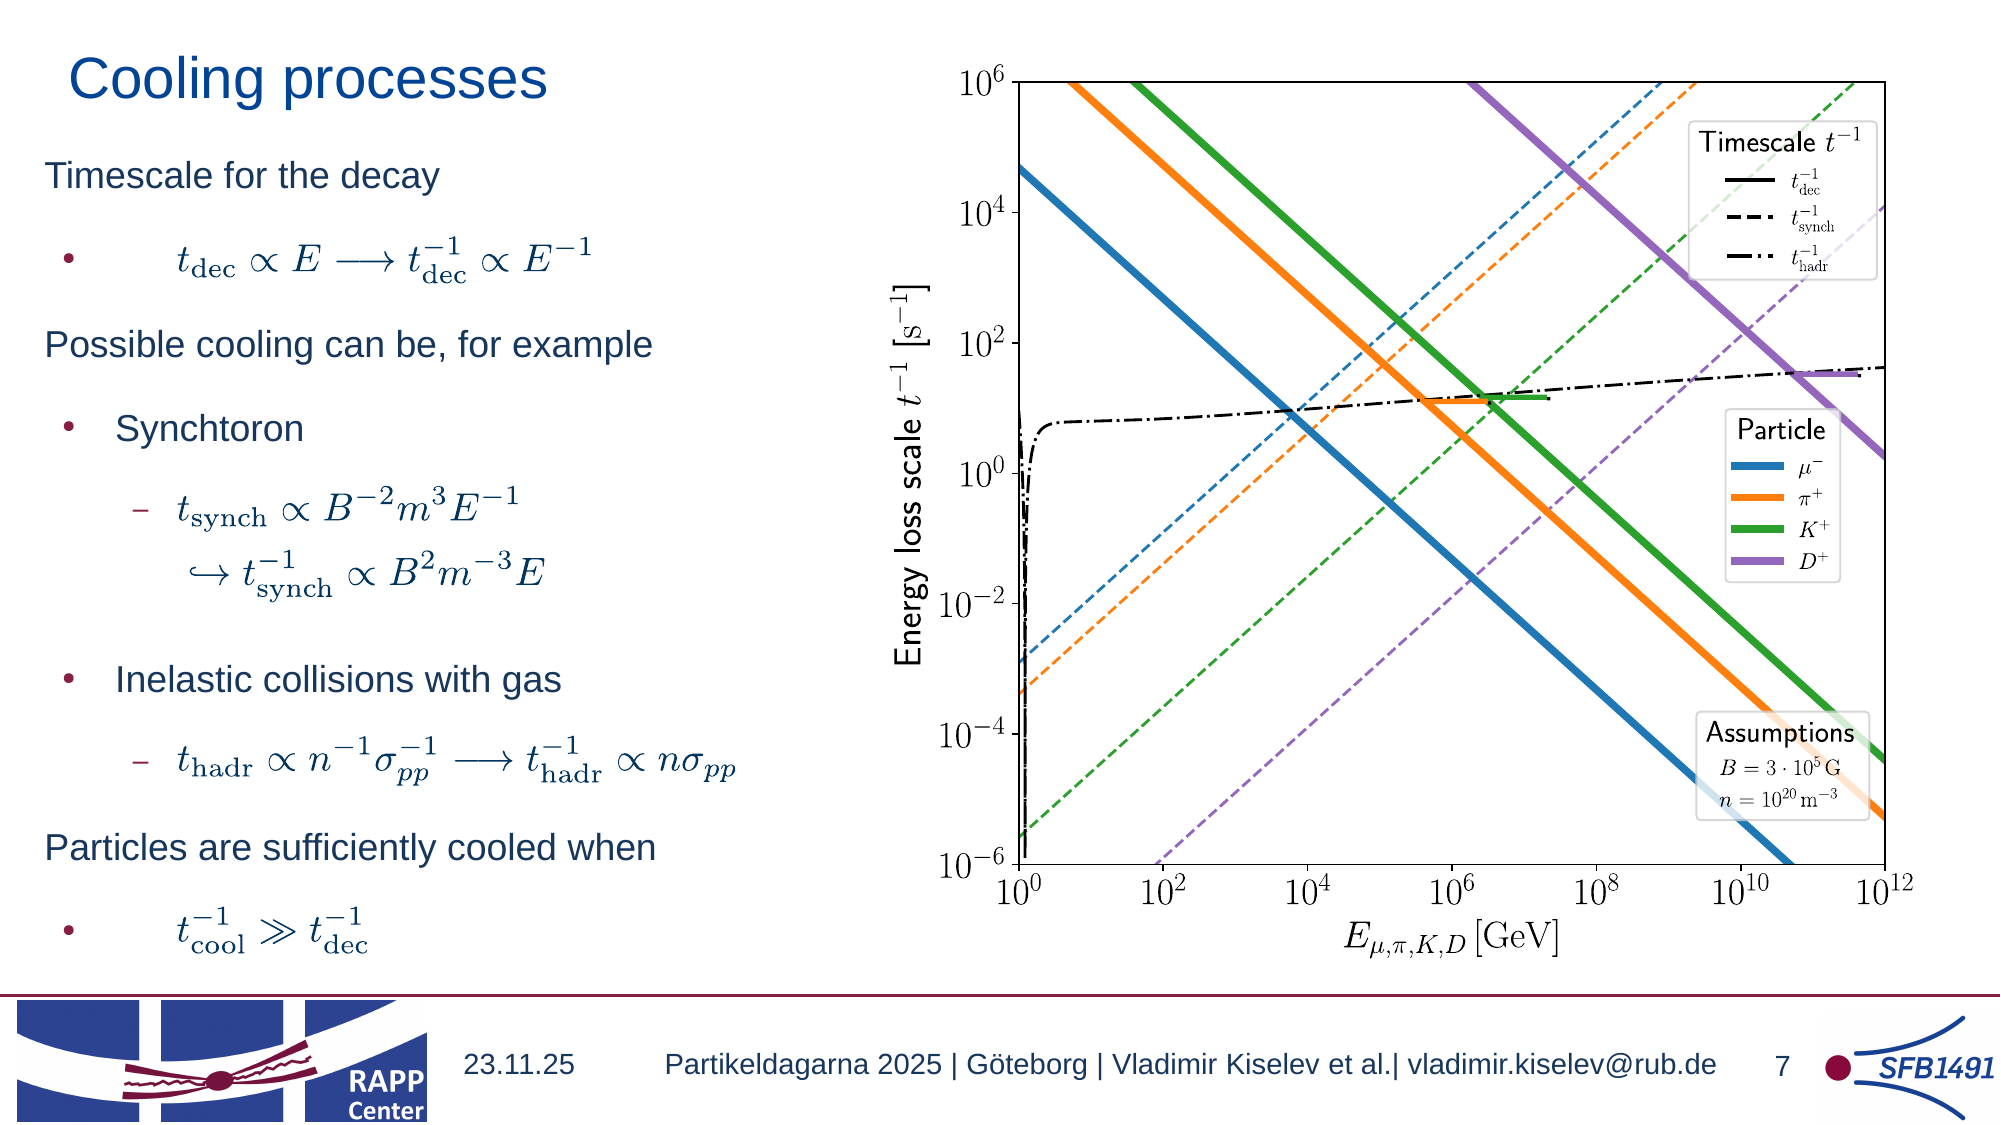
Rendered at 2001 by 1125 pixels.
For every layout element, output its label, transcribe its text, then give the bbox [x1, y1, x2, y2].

text_box [177, 485, 545, 603]
text_box [177, 236, 591, 284]
text_box [177, 735, 736, 786]
text_box Timescale for the decay Possible cooling can be, for example Synchtoron Inelastic collisions with gas Particles are sufficiently cooled when [29, 147, 739, 961]
picture [17, 1000, 427, 1122]
picture [856, 35, 1949, 992]
picture [1821, 1011, 2000, 1125]
text_box [177, 906, 368, 954]
title Cooling processes [53, 0, 1779, 160]
